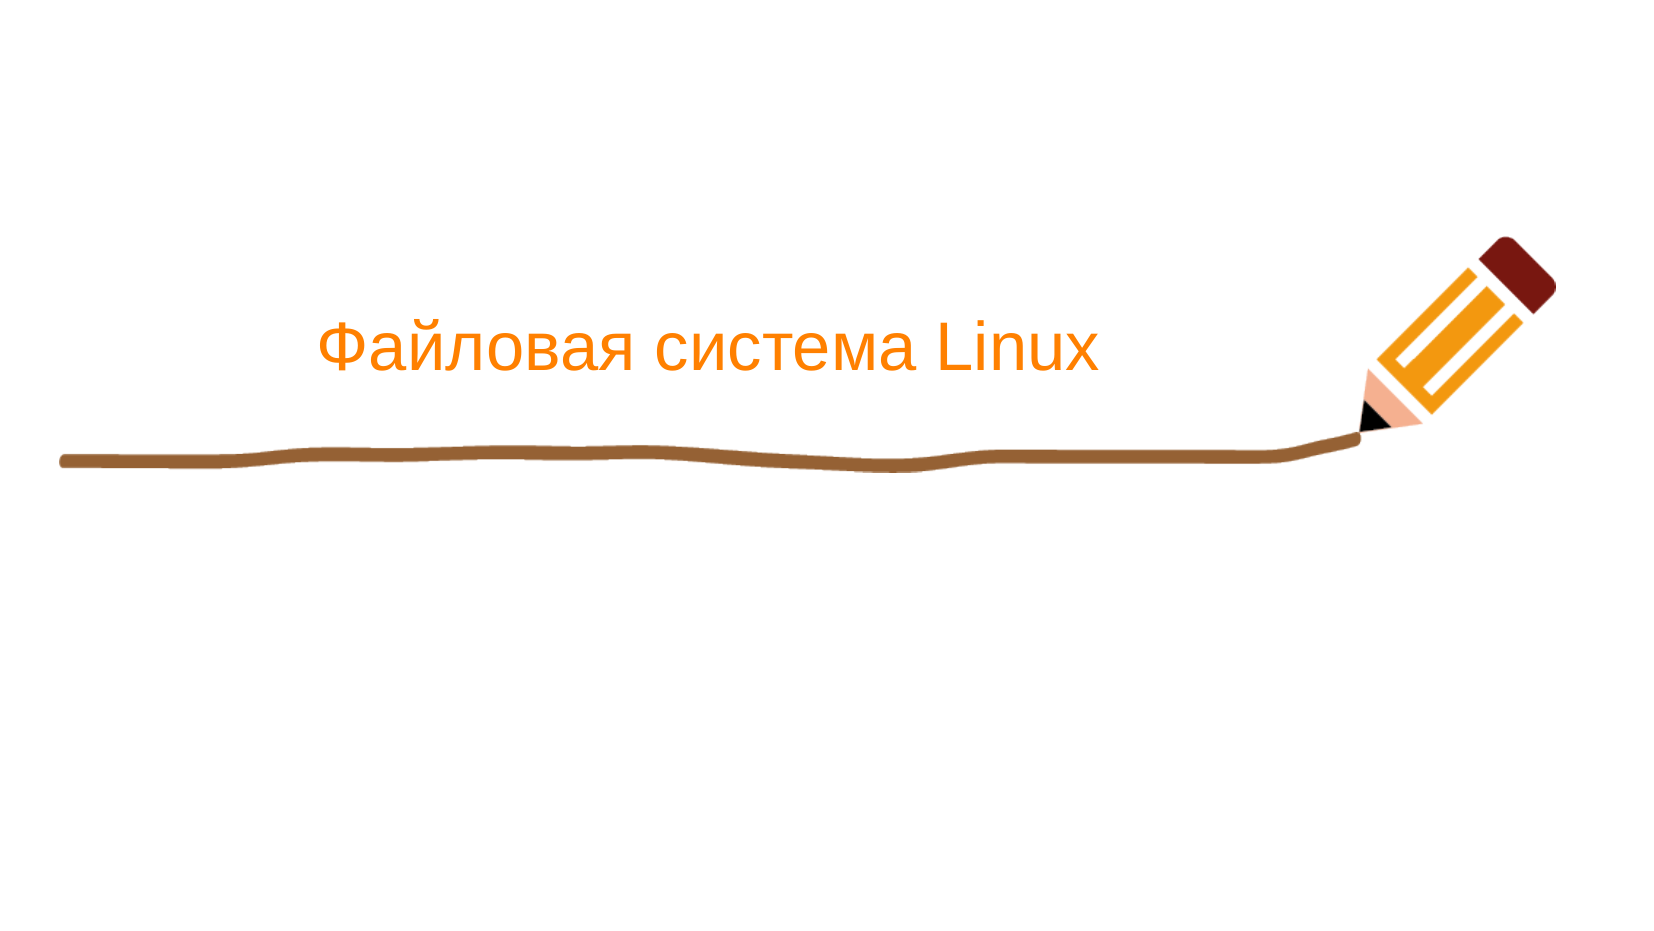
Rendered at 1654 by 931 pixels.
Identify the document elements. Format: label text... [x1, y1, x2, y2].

picture [59, 236, 1556, 473]
title Файловая система Linux [88, 265, 1329, 429]
